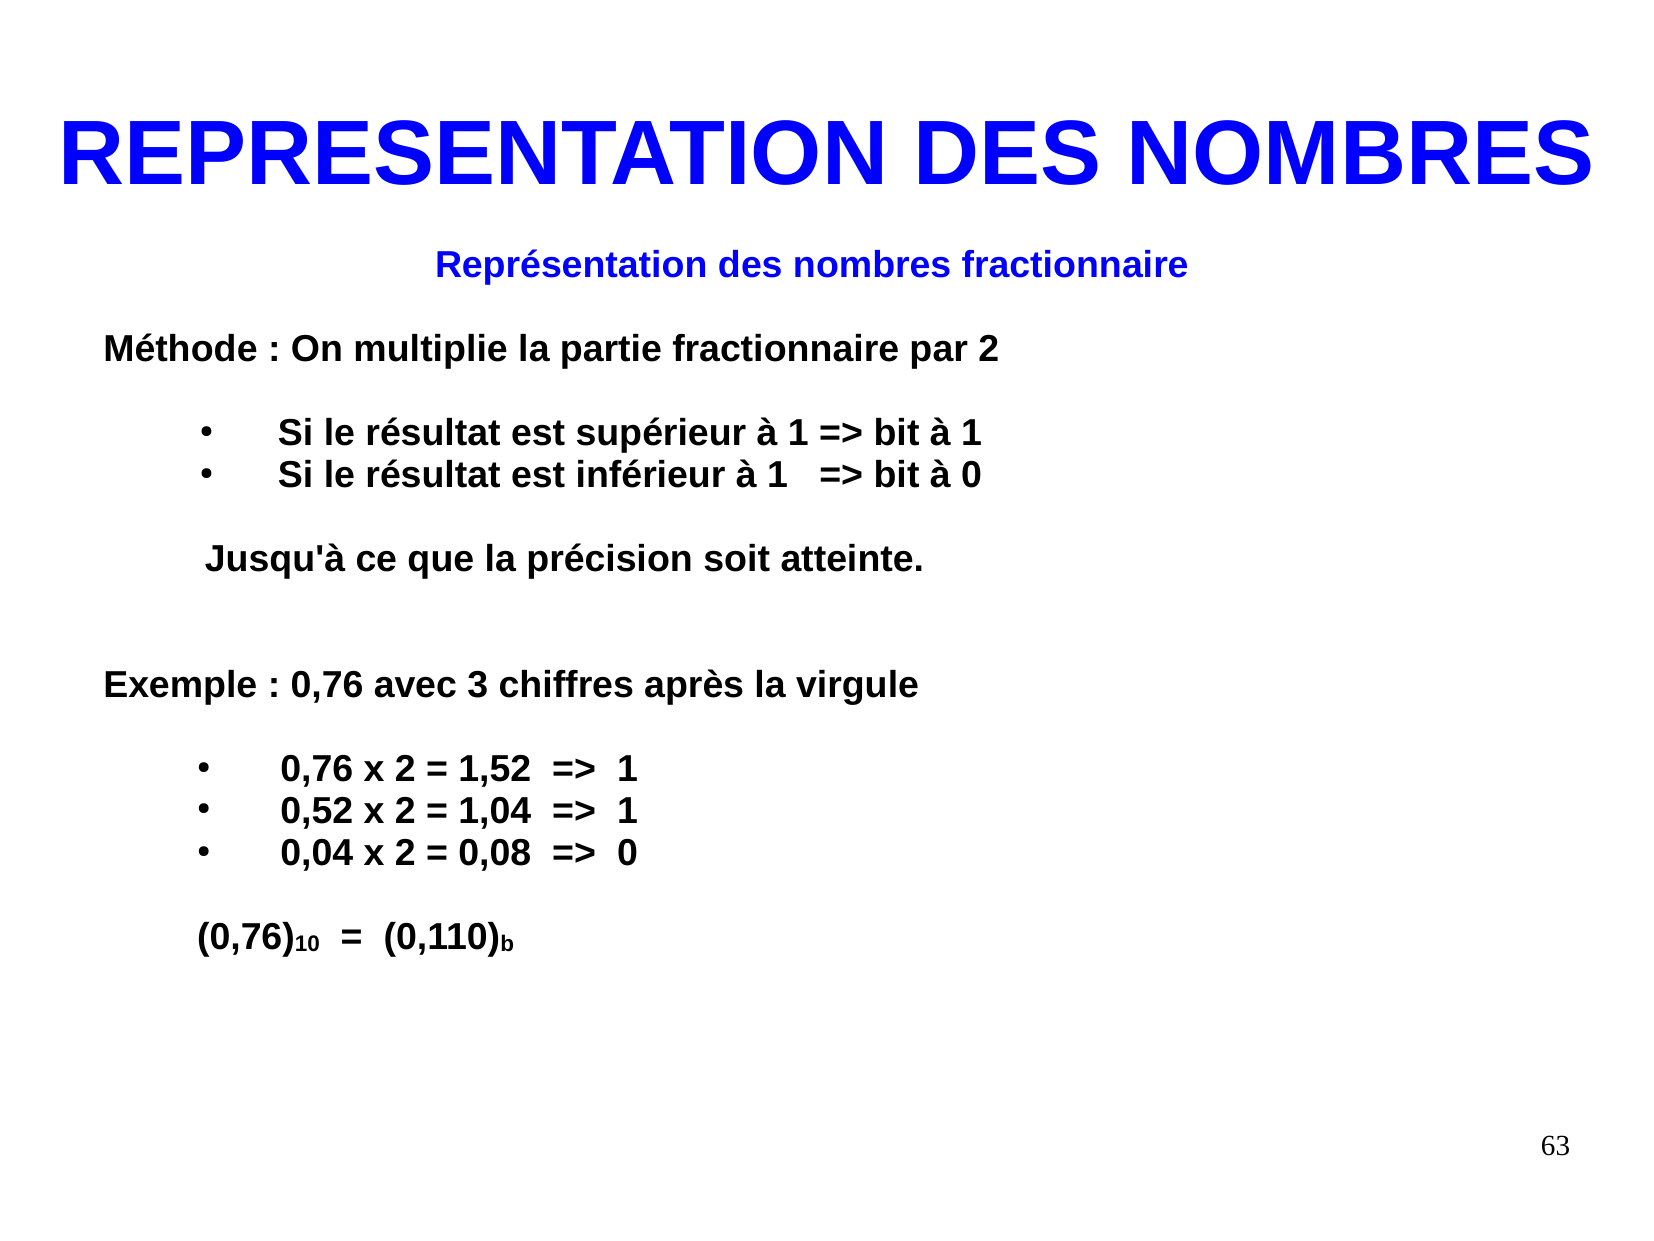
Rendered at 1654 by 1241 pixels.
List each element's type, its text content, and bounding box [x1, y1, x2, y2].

title REPRESENTATION DES NOMBRES [0, 49, 1654, 257]
text_box Représentation des nombres fractionnaire Méthode : On multiplie la partie fractionnaire par 2 Si le résultat est supérieur à 1 => bit à 1 Si le résultat est inférieur à 1 => bit à 0 Jusqu'à ce que la précision soit atteinte. Exemple : 0,76 avec 3 chiffres après la virgule 0,76 x 2 = 1,52 => 1 0,52 x 2 = 1,04 => 1 0,04 x 2 = 0,08 => 0 (0,76)10 = (0,110)b [88, 236, 1536, 1214]
